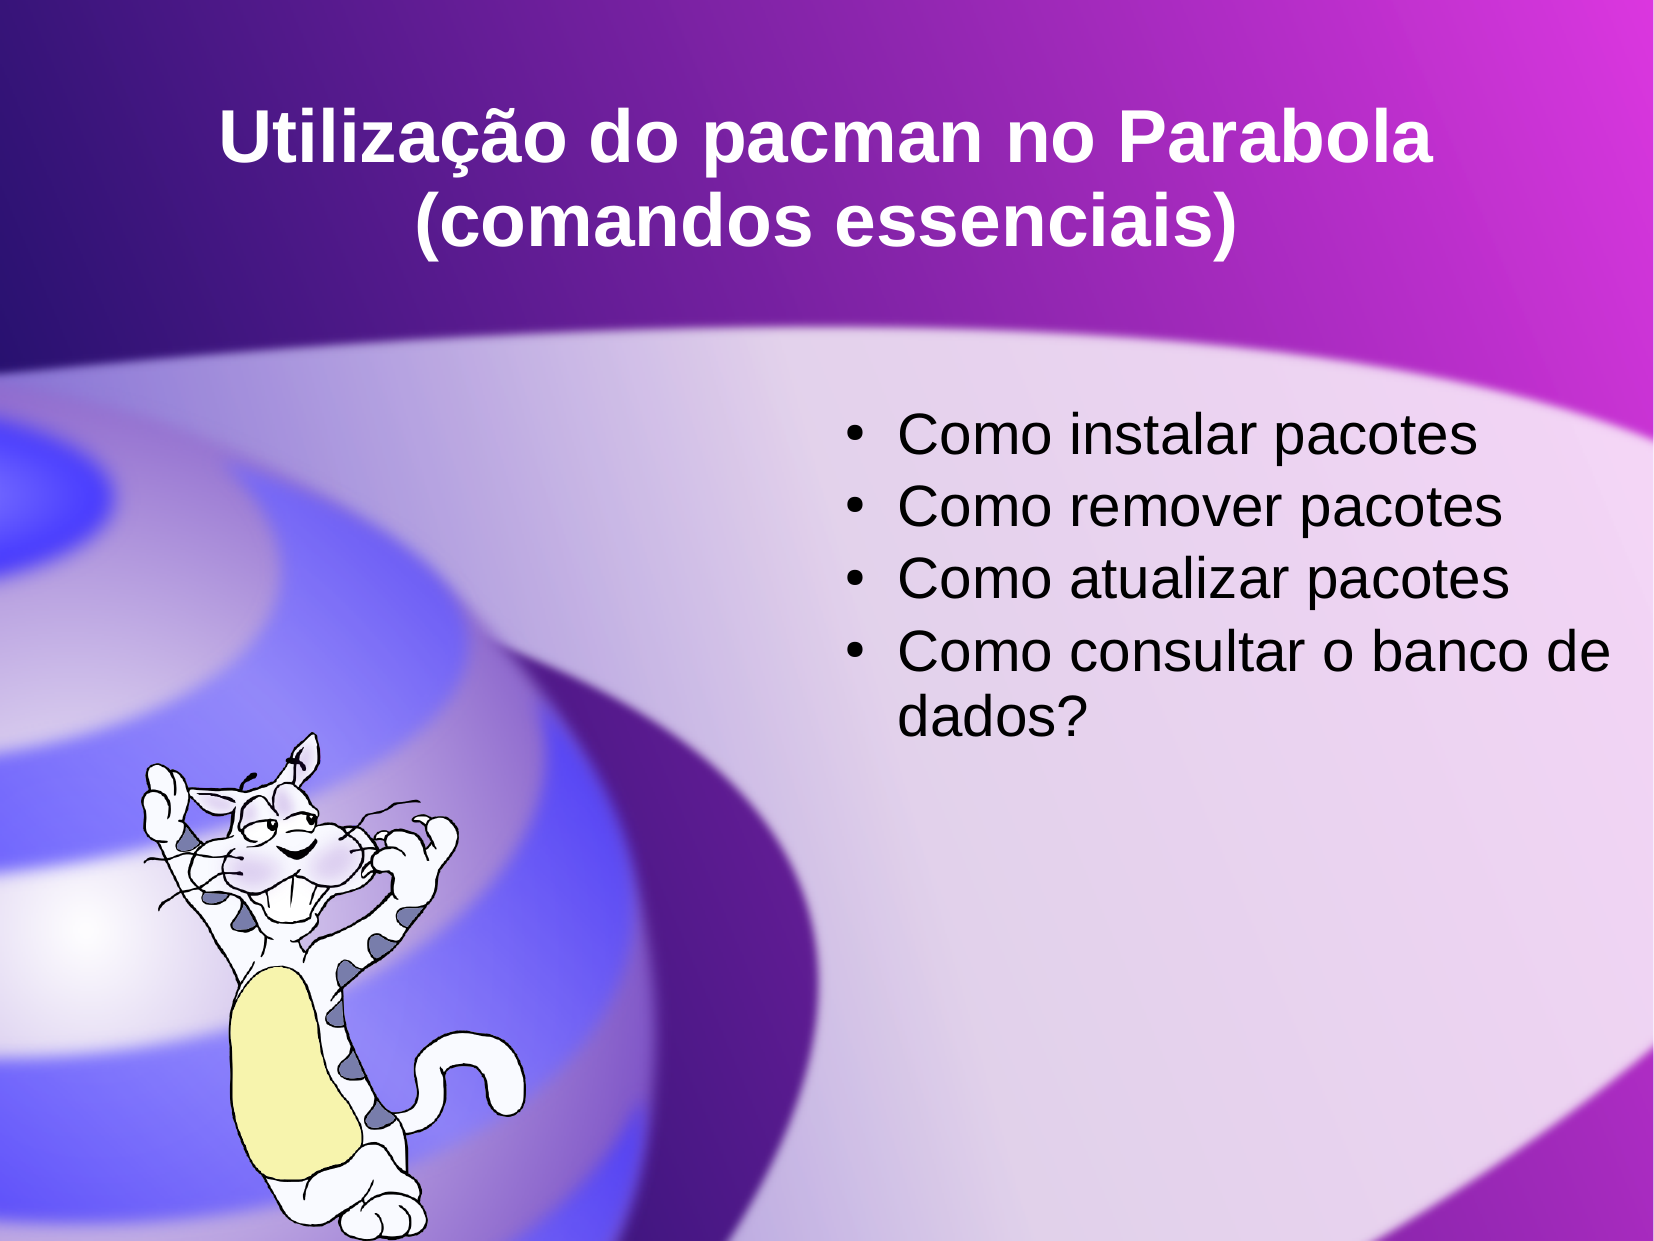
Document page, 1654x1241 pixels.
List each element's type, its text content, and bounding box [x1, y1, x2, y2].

title Utilização do pacman no Parabola (comandos essenciais) [82, 50, 1571, 308]
list Como instalar pacotes Como remover pacotes Como atualizar pacotes Como consultar o banco de dados? [826, 401, 1642, 1205]
picture [0, 0, 1654, 1241]
